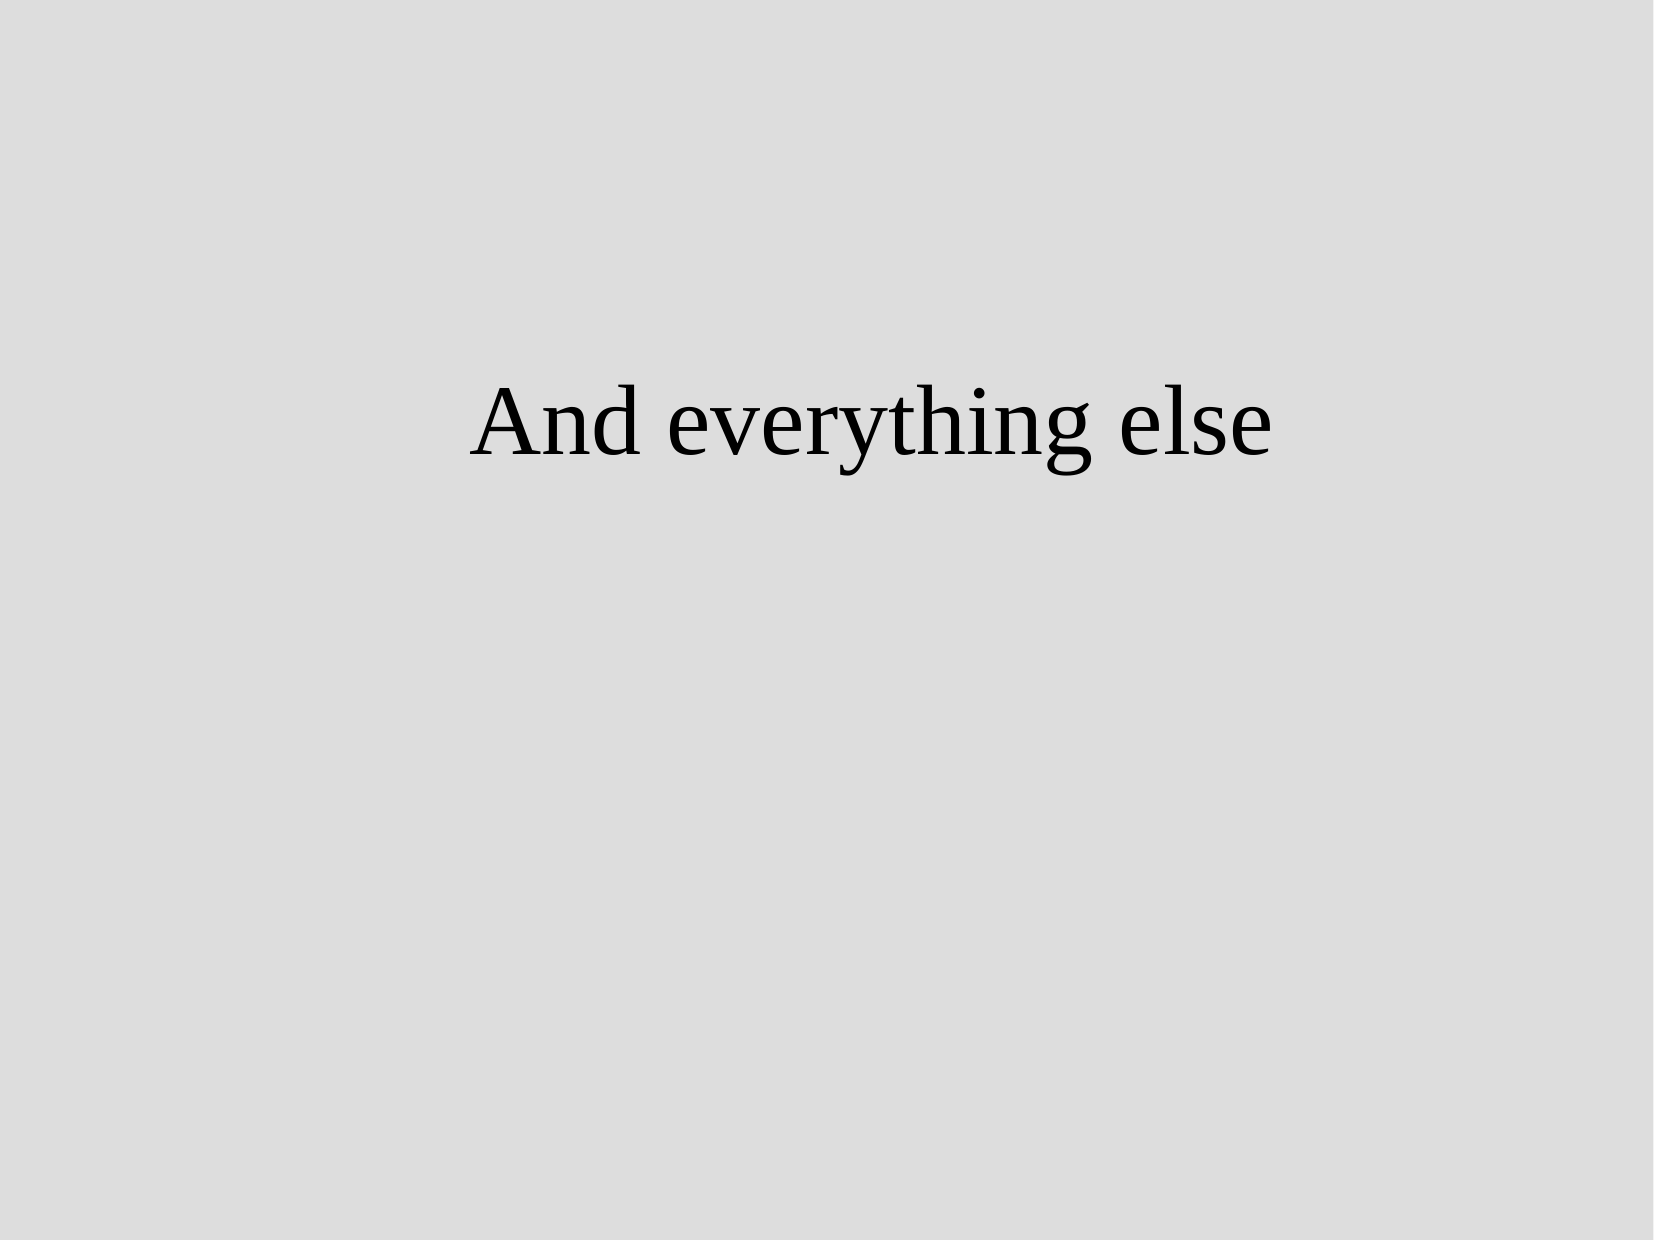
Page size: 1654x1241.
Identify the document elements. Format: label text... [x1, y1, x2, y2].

text_box And everything else [271, 357, 1473, 484]
subtitle [82, 49, 1571, 1010]
